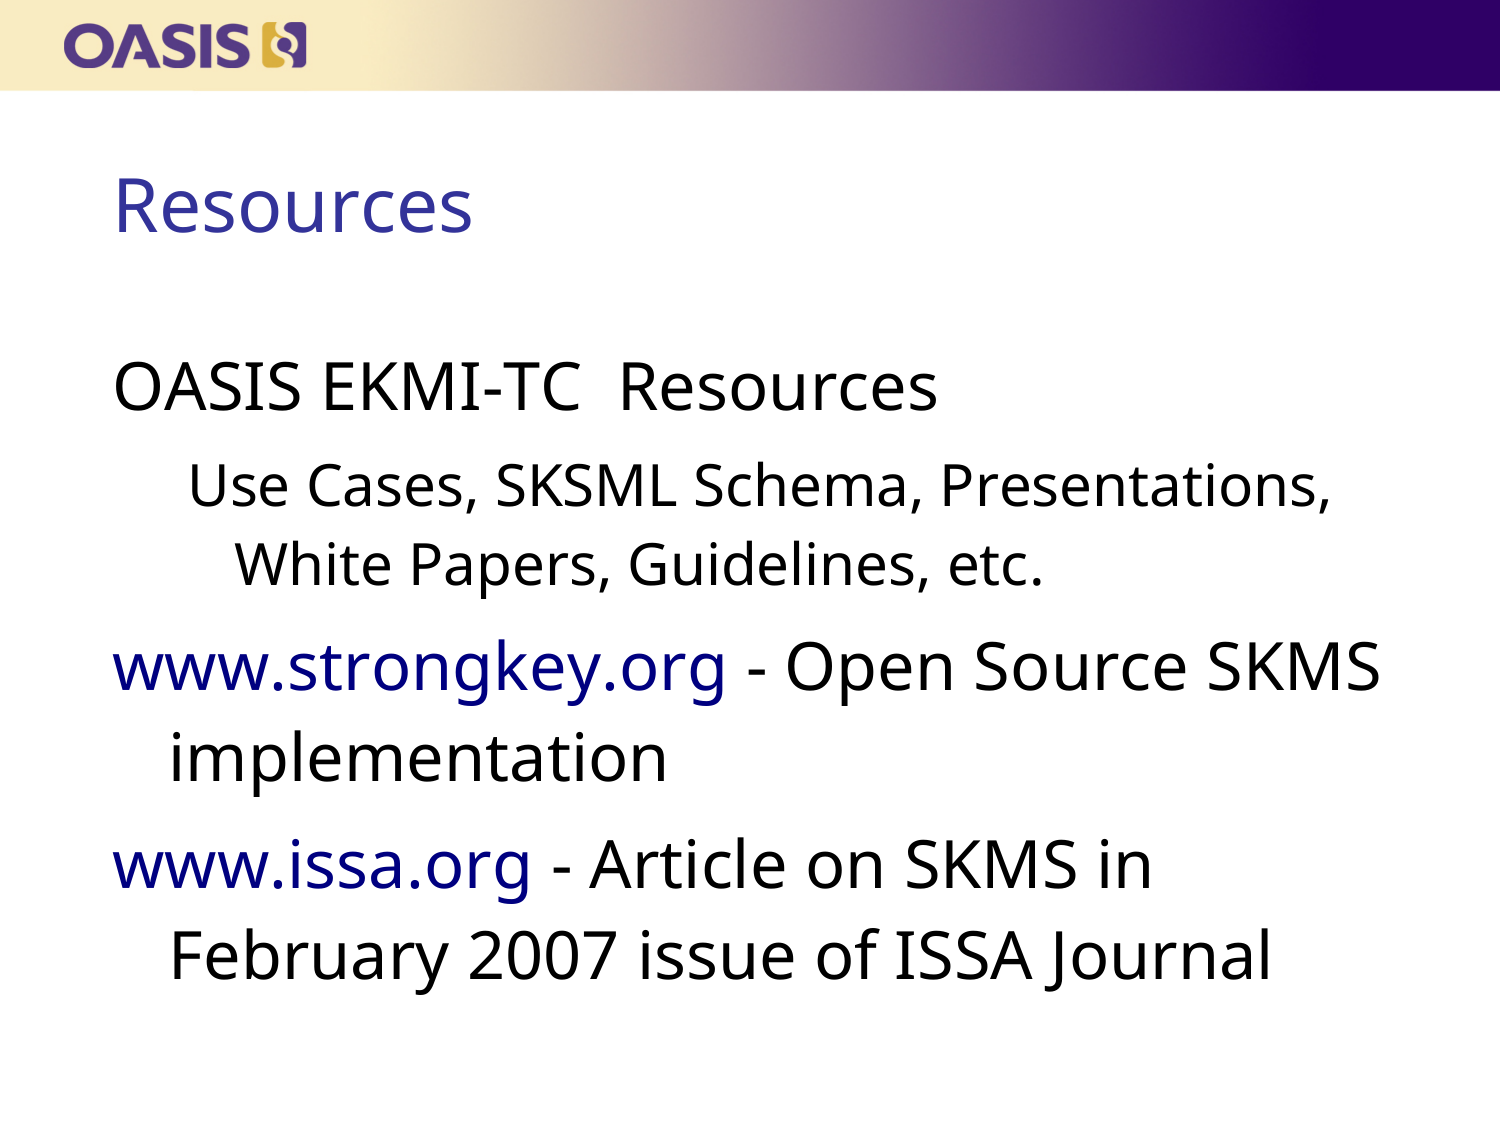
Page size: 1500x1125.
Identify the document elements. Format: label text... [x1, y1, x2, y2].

picture [0, 0, 1500, 1125]
list OASIS EKMI-TC Resources Use Cases, SKSML Schema, Presentations, White Papers, Guidelines, etc. www.strongkey.org - Open Source SKMS implementation www.issa.org - Article on SKMS in February 2007 issue of ISSA Journal [112, 338, 1388, 1009]
title Resources [112, 114, 1388, 303]
